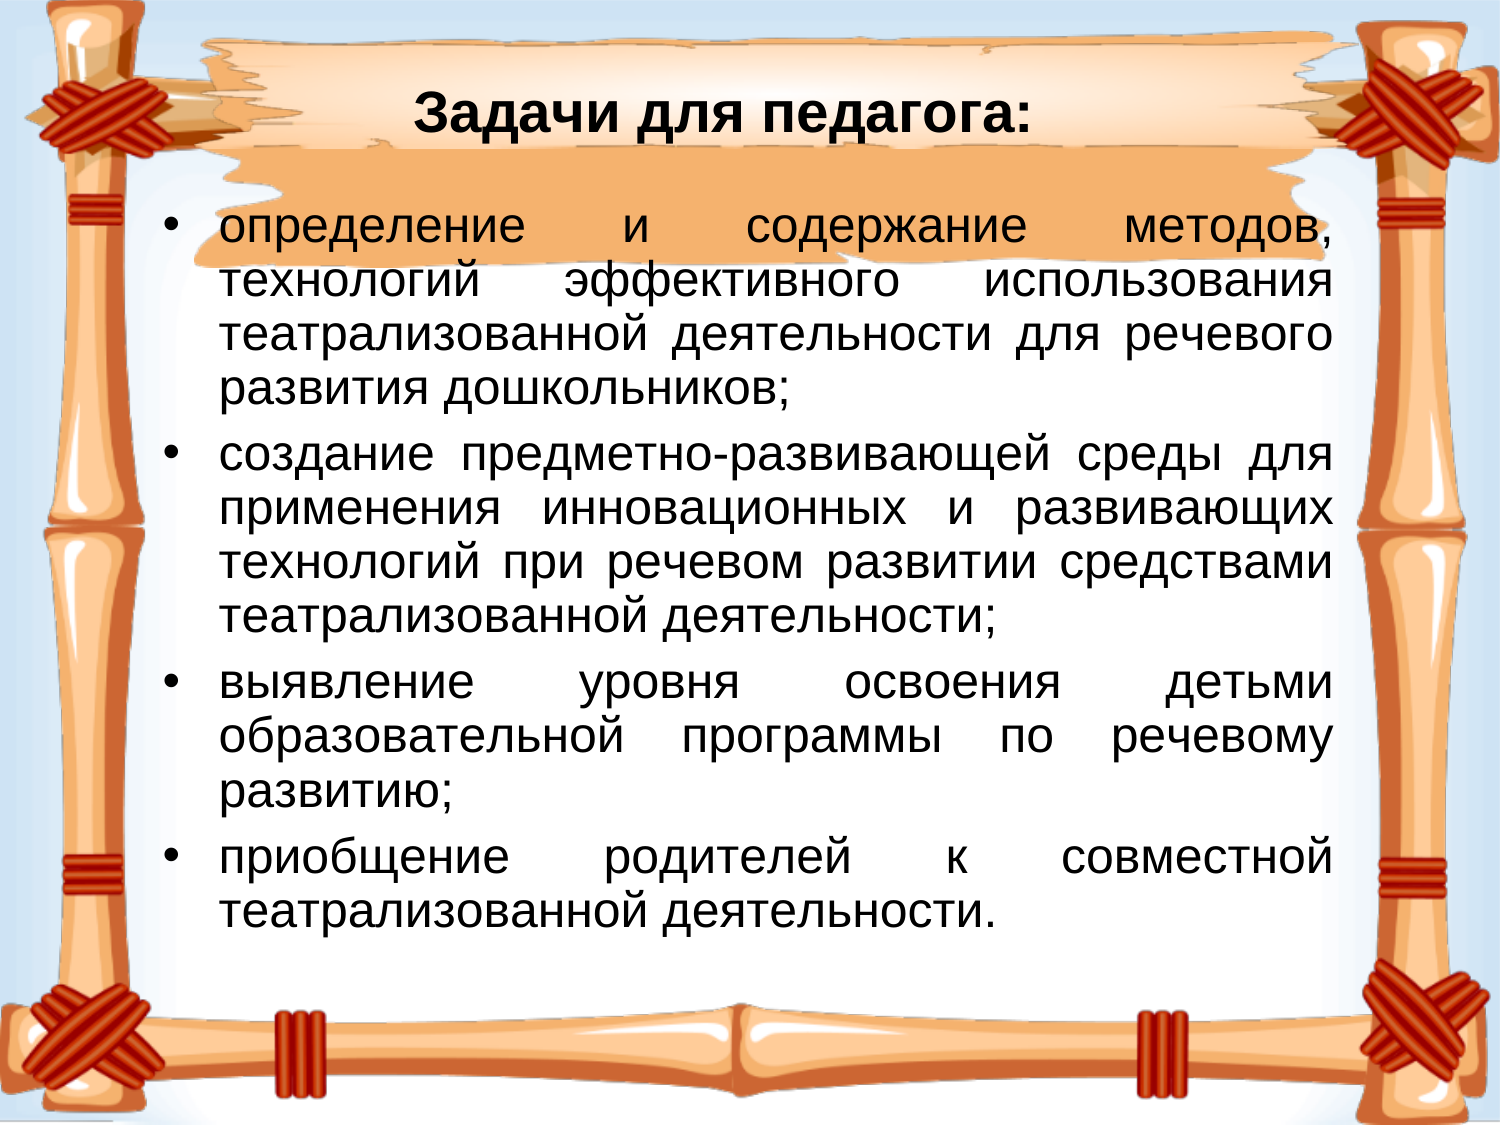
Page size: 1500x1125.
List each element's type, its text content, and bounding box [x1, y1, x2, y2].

list определение и содержание методов, технологий эффективного использования театрализованной деятельности для речевого развития дошкольников; создание предметно-развивающей среды для применения инновационных и развивающих технологий при речевом развитии средствами театрализованной деятельности; выявление уровня освоения детьми образовательной программы по речевому развитию; приобщение родителей к совместной театрализованной деятельности. [147, 191, 1350, 1000]
picture [0, 0, 1500, 1125]
title Задачи для педагога: [206, 45, 1258, 173]
